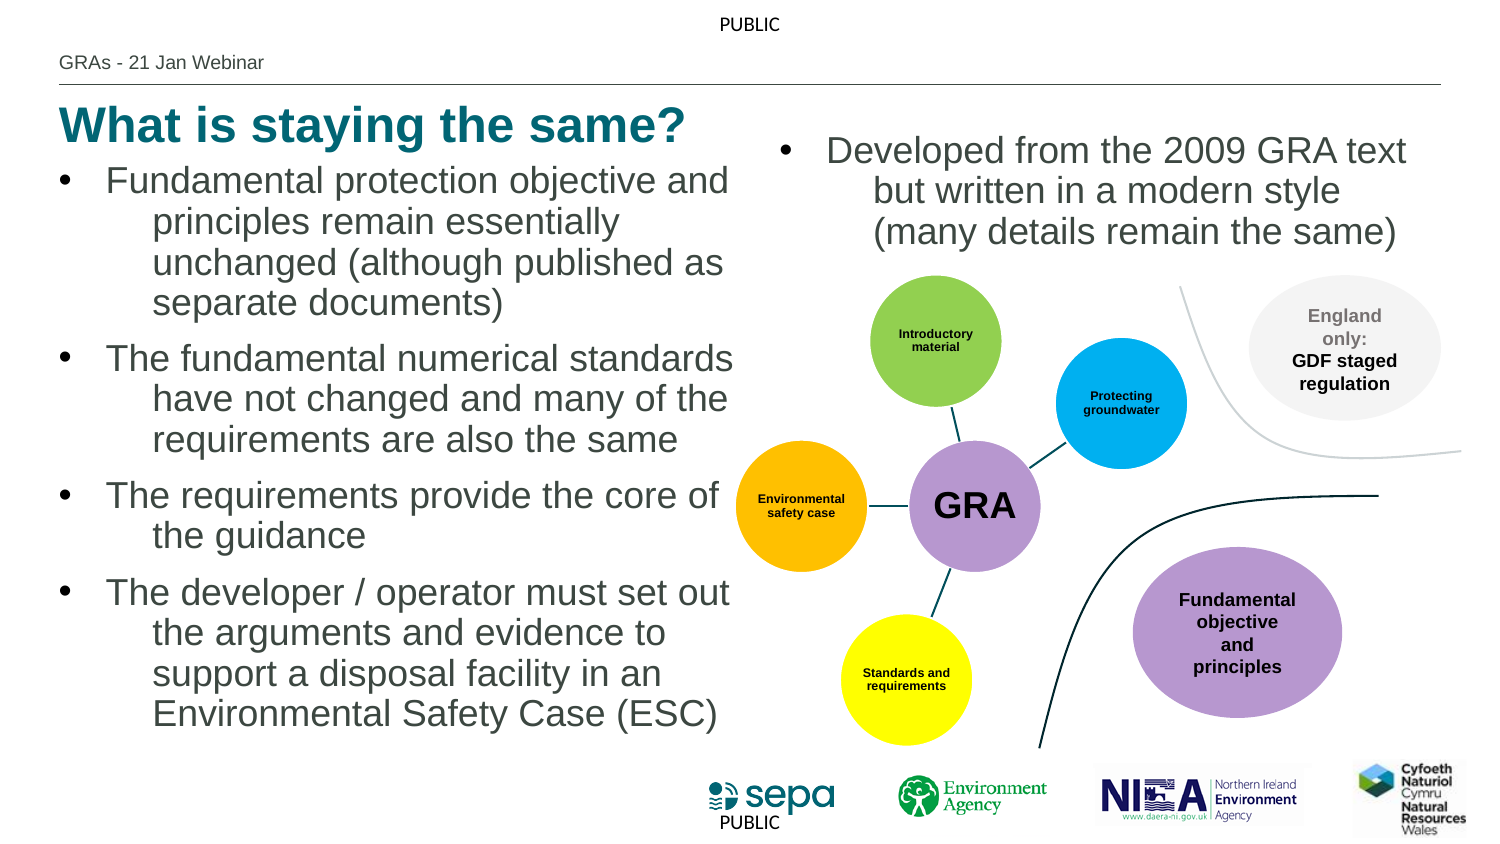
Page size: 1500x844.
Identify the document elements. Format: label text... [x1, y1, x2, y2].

text_box Introductory material [869, 274, 1003, 408]
text_box Developed from the 2009 GRA text but written in a modern style (many details remain the same) [779, 131, 1438, 257]
list What is staying the same? [59, 99, 1442, 163]
text_box Protecting groundwater [1054, 336, 1189, 471]
text_box Standards and requirements [839, 613, 974, 747]
text_box Fundamental objective and principles [1132, 546, 1343, 718]
list GRAs - 21 Jan Webinar [58, 53, 401, 75]
text_box England only: GDF staged regulation [1248, 275, 1442, 421]
list Fundamental protection objective and principles remain essentially unchanged (although published as separate documents) The fundamental numerical standards have not changed and many of the requirements are also the same The requirements provide the core of the guidance The developer / operator must set out the arguments and evidence to support a disposal facility in an Environmental Safety Case (ESC) [58, 161, 741, 749]
text_box Environmental safety case [734, 439, 869, 574]
text_box GRA [908, 439, 1042, 574]
